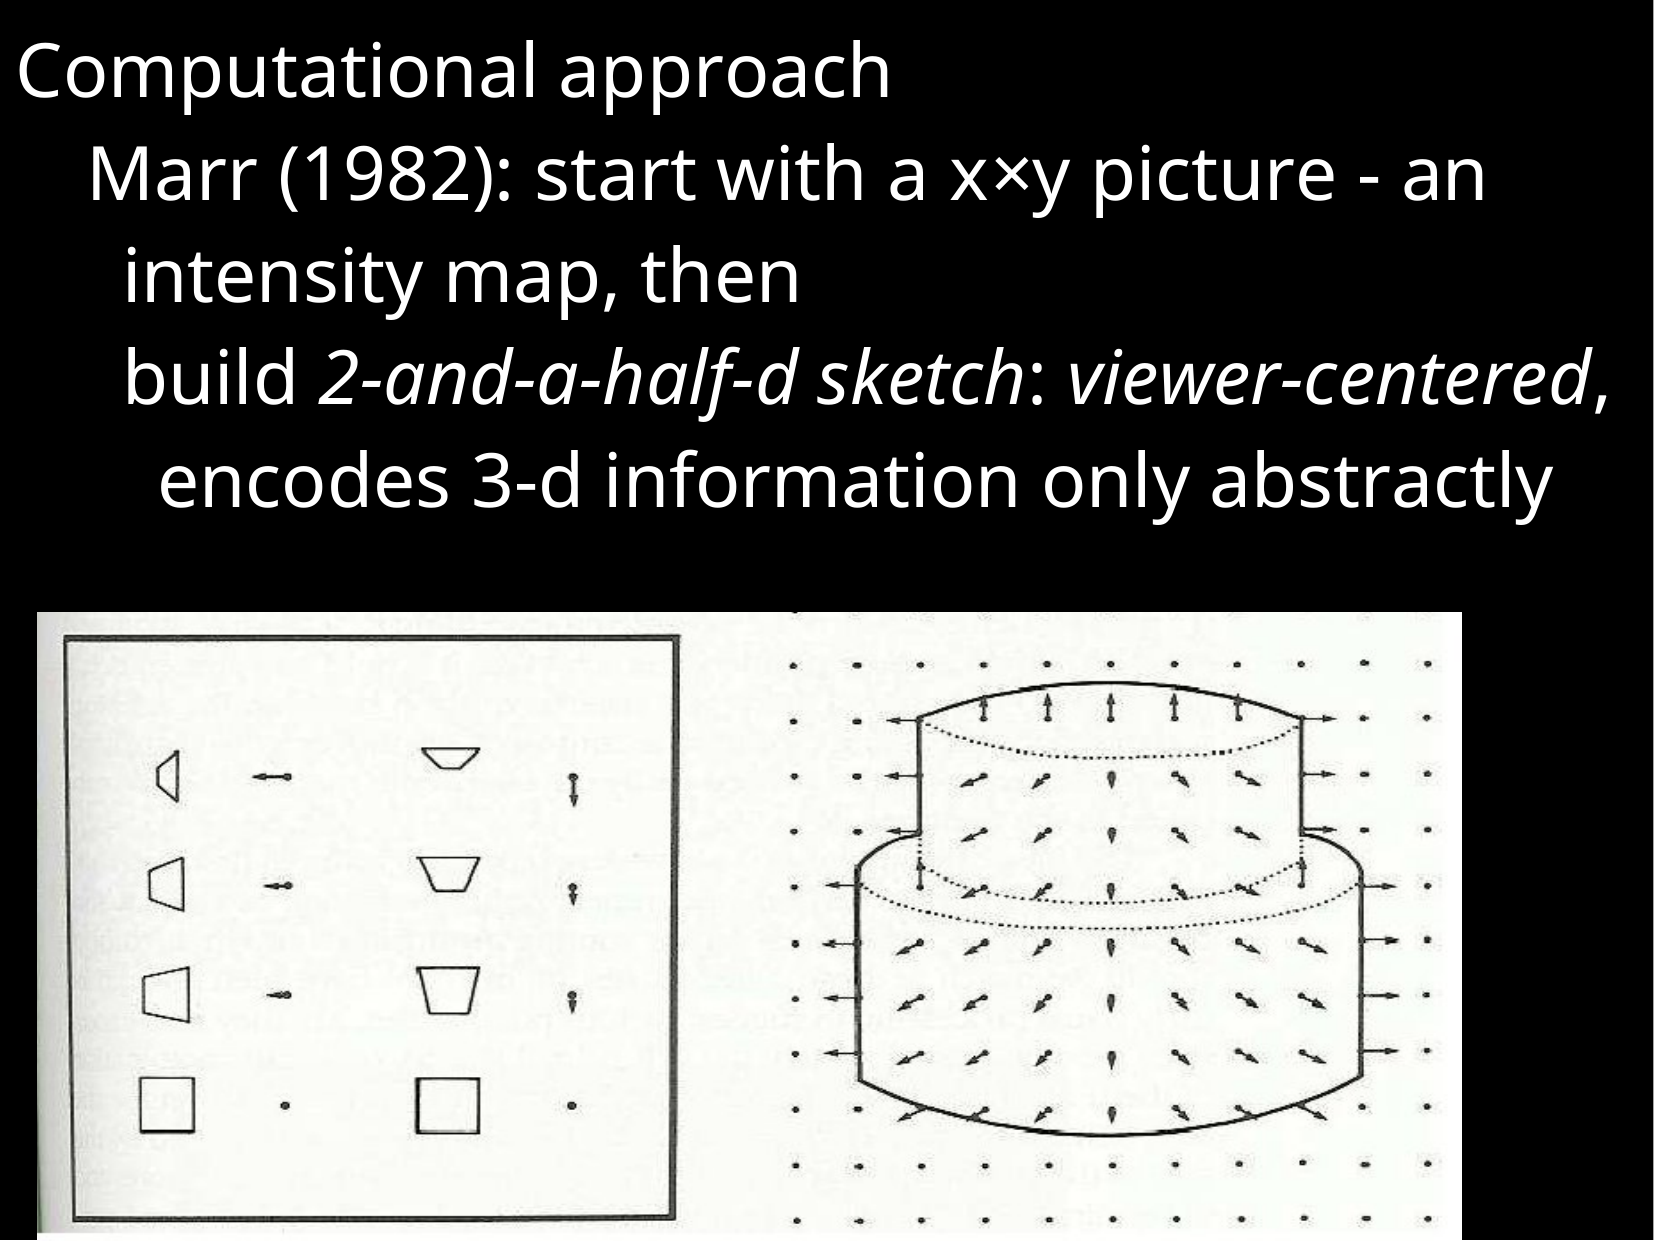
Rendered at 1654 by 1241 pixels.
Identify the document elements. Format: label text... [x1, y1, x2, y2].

picture [37, 612, 1462, 1241]
text_box Computational approach Marr (1982): start with a x×y picture - an intensity map, then build 2-and-a-half-d sketch: viewer-centered, encodes 3-d information only abstractly [1, 10, 1654, 664]
